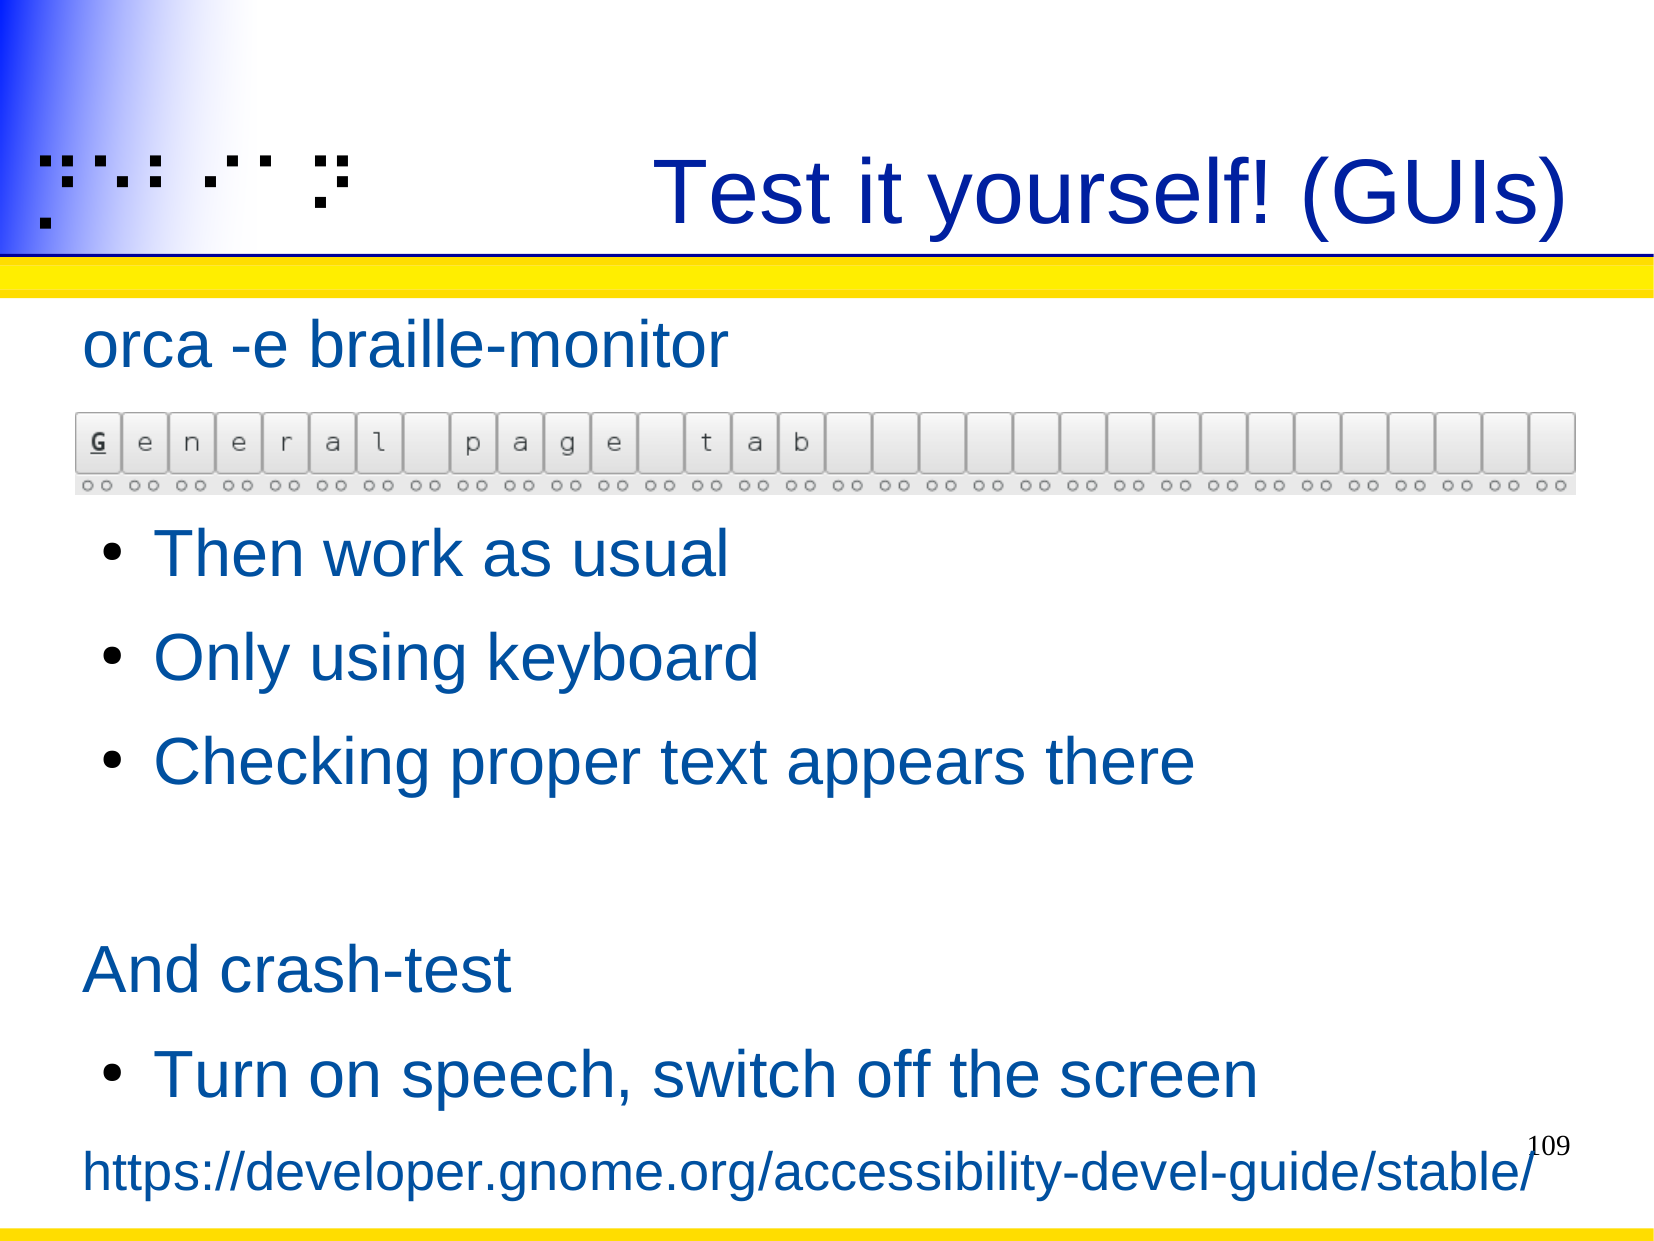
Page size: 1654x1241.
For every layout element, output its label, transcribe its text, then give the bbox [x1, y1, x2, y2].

title Test it yourself! (GUIs) [372, 134, 1571, 250]
list orca -e braille-monitor Then work as usual Only using keyboard Checking proper text appears there And crash-test Turn on speech, switch off the screen https://developer.gnome.org/accessibility-devel-guide/stable/ [82, 307, 1571, 412]
picture [75, 412, 1576, 496]
list orca -e braille-monitor Then work as usual Only using keyboard Checking proper text appears there And crash-test Turn on speech, switch off the screen https://developer.gnome.org/accessibility-devel-guide/stable/ [82, 496, 1571, 1202]
